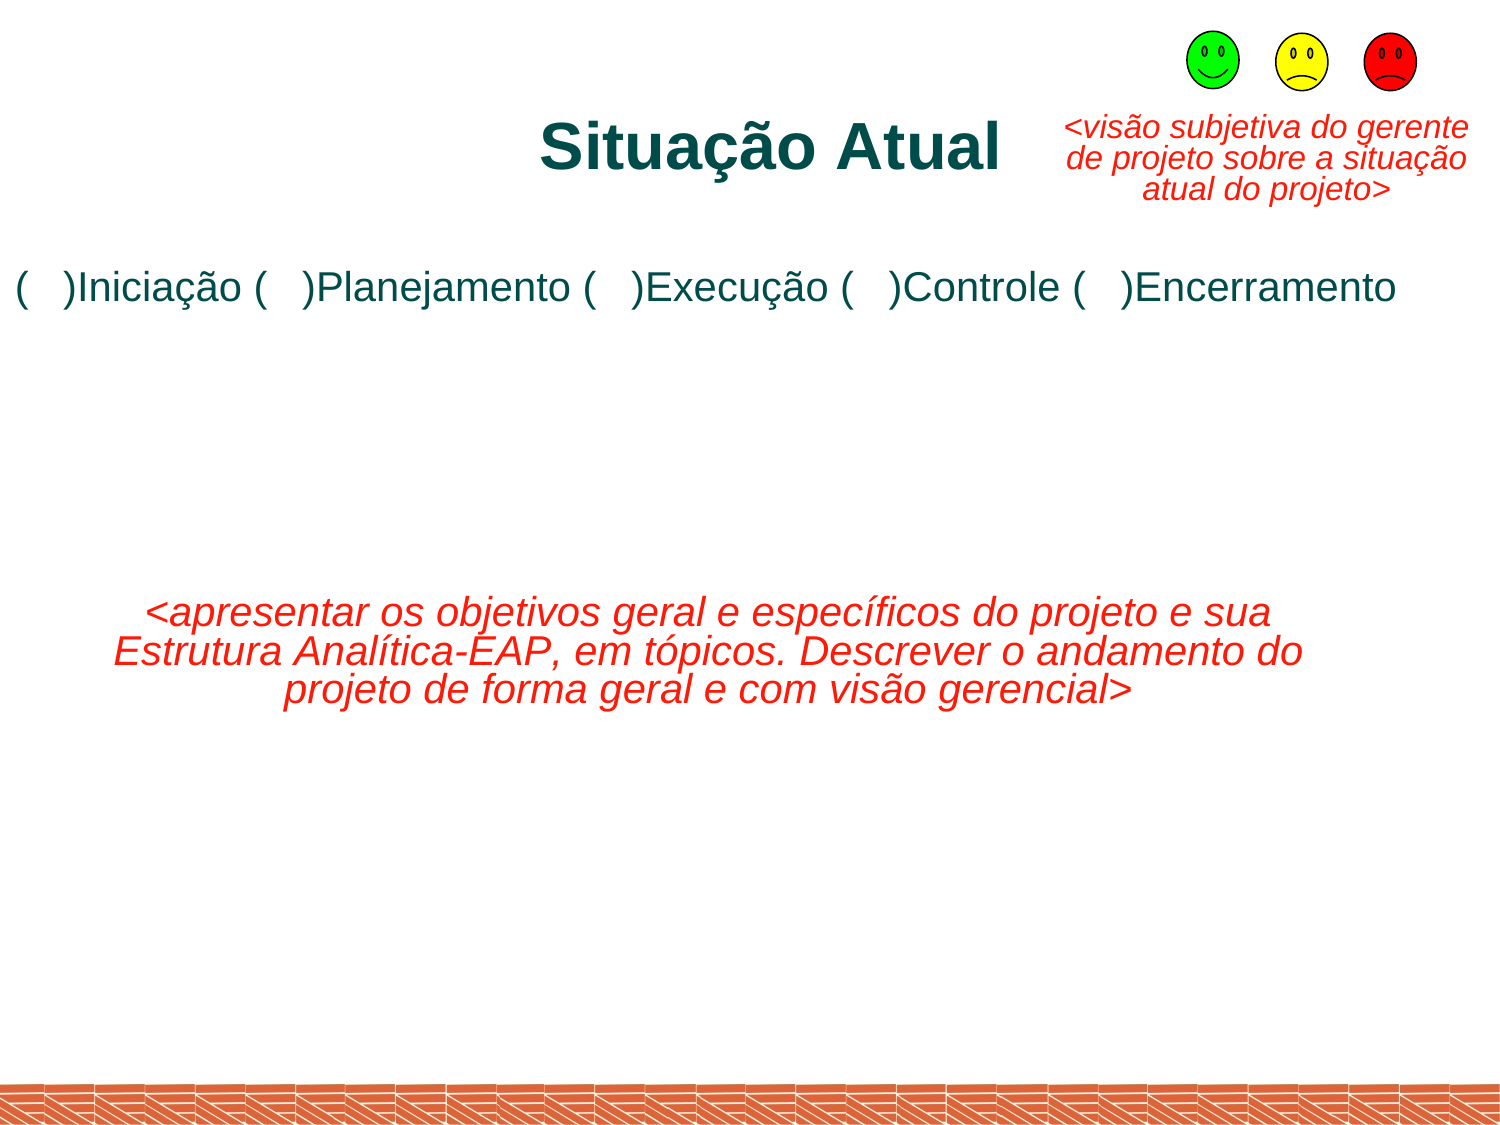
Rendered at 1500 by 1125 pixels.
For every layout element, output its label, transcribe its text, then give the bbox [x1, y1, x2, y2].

text_box [1275, 33, 1328, 91]
text_box Situação Atual [525, 102, 1018, 193]
text_box <visão subjetiva do gerente de projeto sobre a situação atual do projeto> [1033, 105, 1500, 184]
text_box [1364, 33, 1417, 91]
text_box [1186, 31, 1240, 89]
text_box <apresentar os objetivos geral e específicos do projeto e sua Estrutura Analítica-EAP, em tópicos. Descrever o andamento do projeto de forma geral e com visão gerencial> [88, 537, 1329, 699]
text_box ( )Iniciação ( )Planejamento ( )Execução ( )Controle ( )Encerramento [0, 262, 1500, 401]
chart [0, 1084, 1500, 1125]
